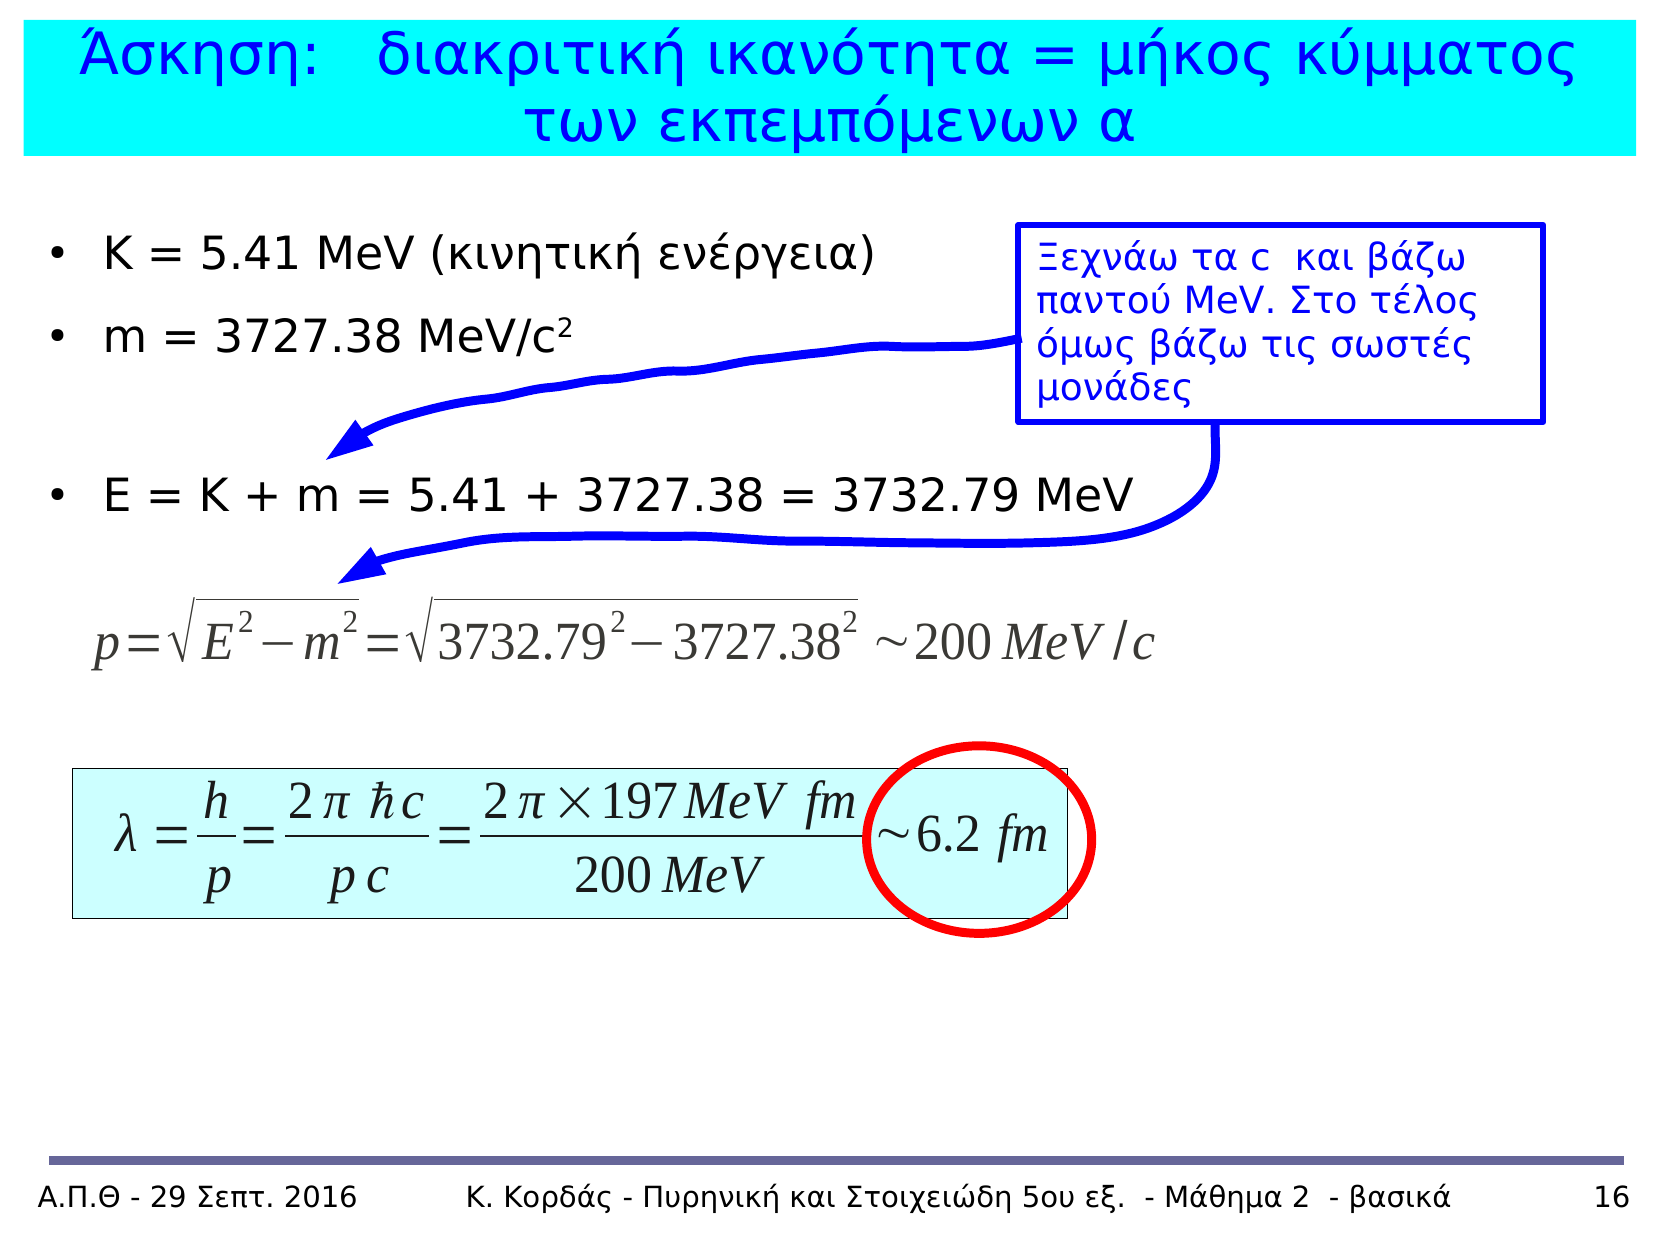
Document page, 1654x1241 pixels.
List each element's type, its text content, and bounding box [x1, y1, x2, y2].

chart [99, 767, 899, 907]
chart [75, 595, 1168, 674]
title Άσκηση: διακριτική ικανότητα = μήκος κύμματος των εκπεμπόμενων α [23, 19, 1637, 156]
text_box Ξεχνάω τα c και βάζω παντού MeV. Στο τέλος όμως βάζω τις σωστές μονάδες [1018, 225, 1544, 422]
list K = 5.41 MeV (κινητική ενέργεια) m = 3727.38 MeV/c2 Ε = K + m = 5.41 + 3727.38 = 3732.79 MeV [31, 144, 1645, 1106]
chart [872, 767, 1063, 907]
